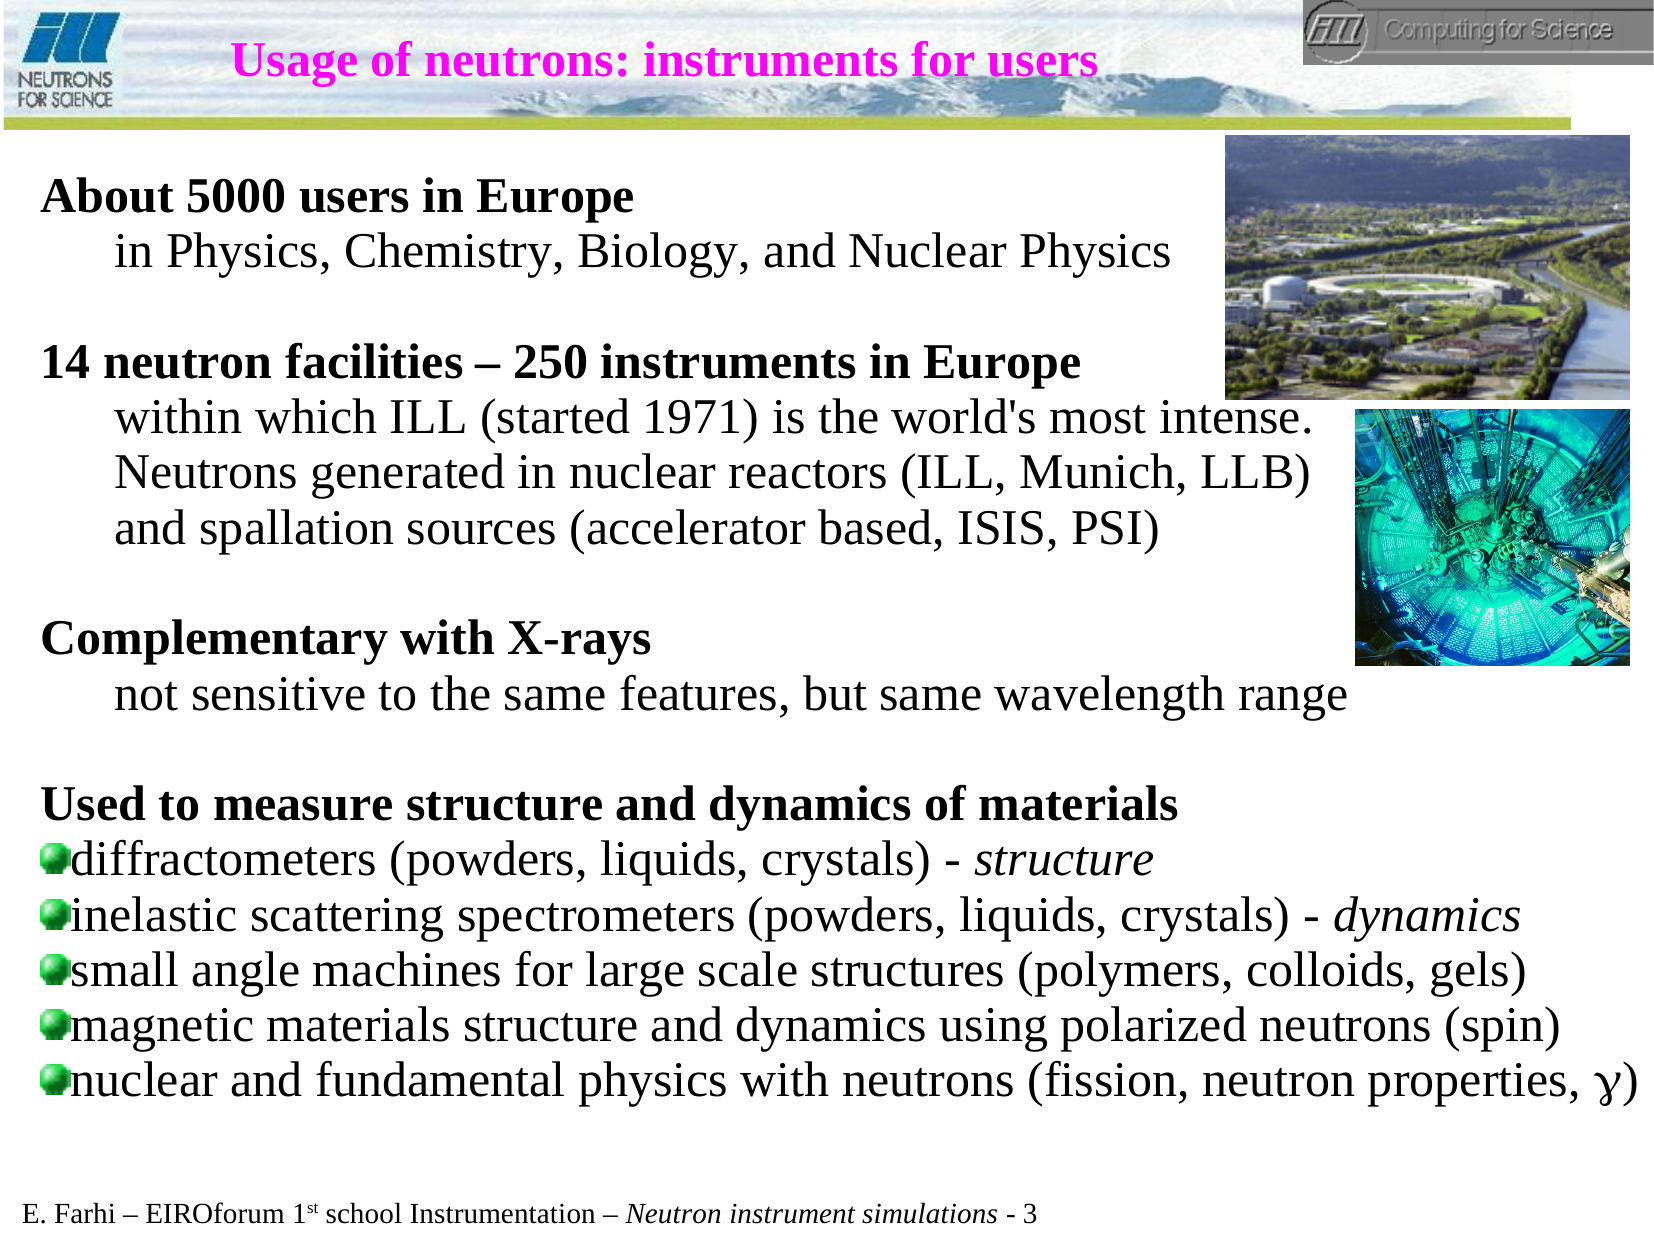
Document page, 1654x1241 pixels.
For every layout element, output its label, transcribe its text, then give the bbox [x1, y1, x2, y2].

picture [3, 0, 1654, 130]
text_box About 5000 users in Europe in Physics, Chemistry, Biology, and Nuclear Physics 14 neutron facilities – 250 instruments in Europe within which ILL (started 1971) is the world's most intense. Neutrons generated in nuclear reactors (ILL, Munich, LLB) and spallation sources (accelerator based, ISIS, PSI) Complementary with X-rays not sensitive to the same features, but same wavelength range Used to measure structure and dynamics of materials diffractometers (powders, liquids, crystals) - structure inelastic scattering spectrometers (powders, liquids, crystals) - dynamics small angle machines for large scale structures (polymers, colloids, gels) magnetic materials structure and dynamics using polarized neutrons (spin) nuclear and fundamental physics with neutrons (fission, neutron properties, g) [40, 167, 1654, 1173]
picture [1225, 135, 1630, 400]
text_box Usage of neutrons: instruments for users [230, 32, 1100, 88]
